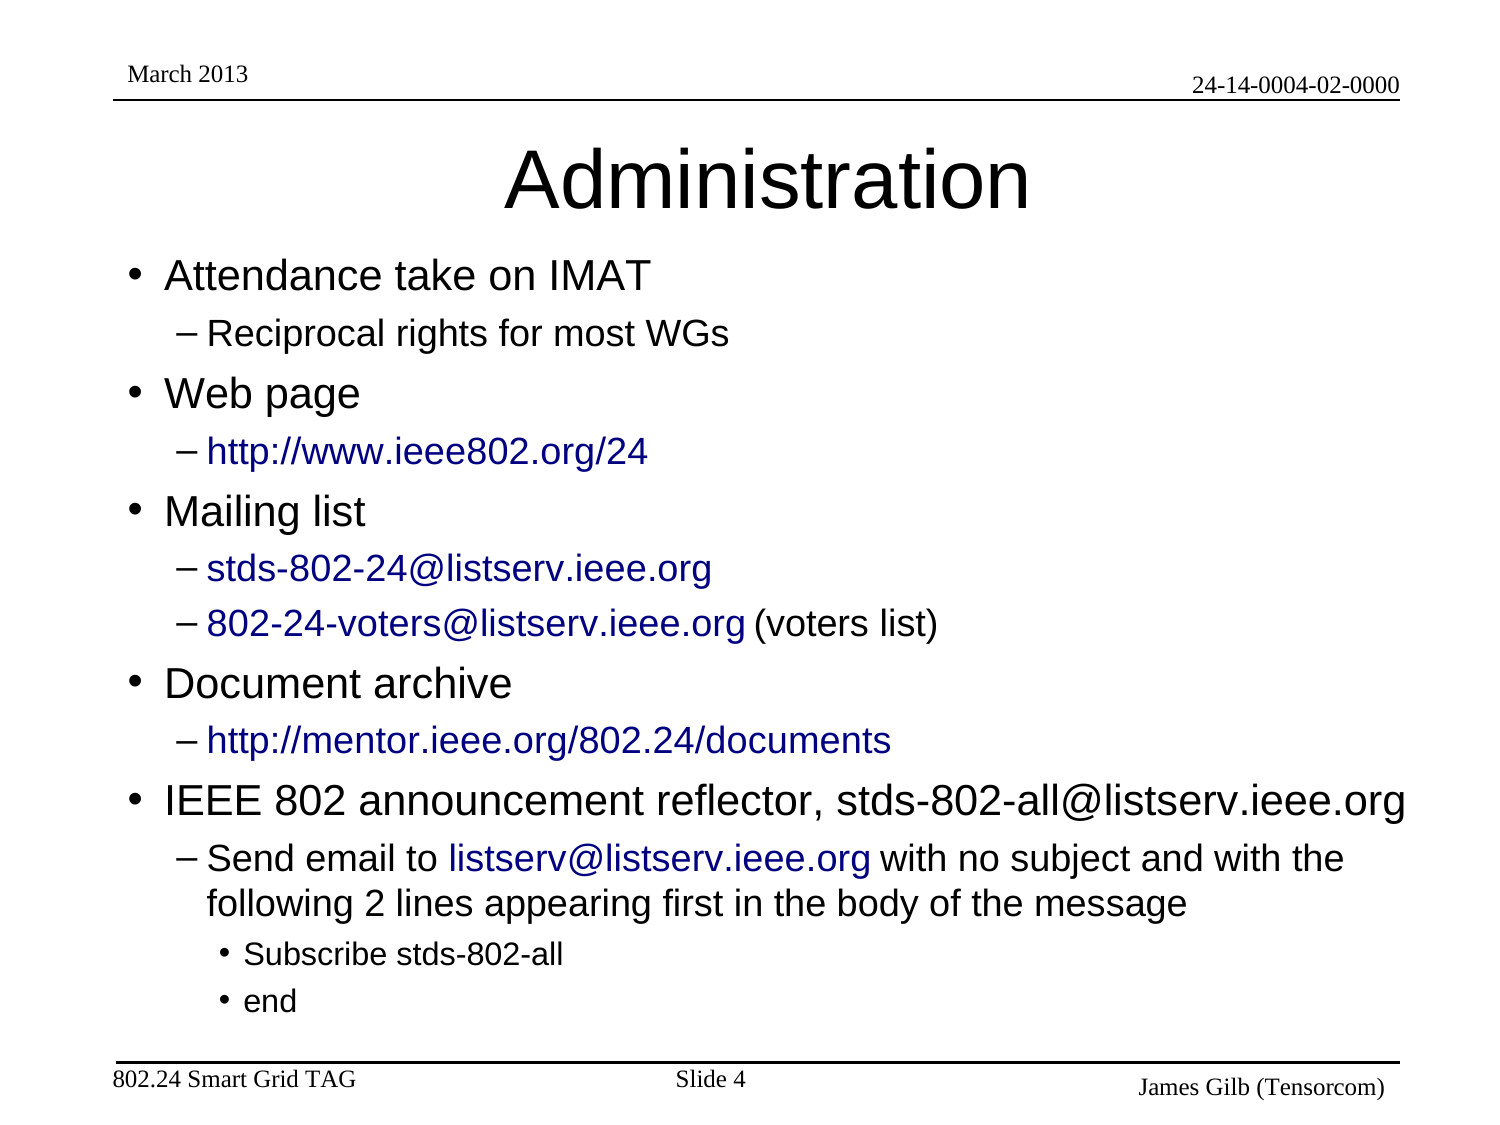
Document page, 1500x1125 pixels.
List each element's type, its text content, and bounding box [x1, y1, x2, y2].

title Administration [112, 112, 1426, 238]
list Attendance take on IMAT Reciprocal rights for most WGs Web page http://www.ieee802.org/24 Mailing list stds-802-24@listserv.ieee.org 802-24-voters@listserv.ieee.org (voters list) Document archive http://mentor.ieee.org/802.24/documents IEEE 802 announcement reflector, stds-802-all@listserv.ieee.org Send email to listserv@listserv.ieee.org with no subject and with the following 2 lines appearing first in the body of the message Subscribe stds-802-all end [112, 239, 1426, 1051]
